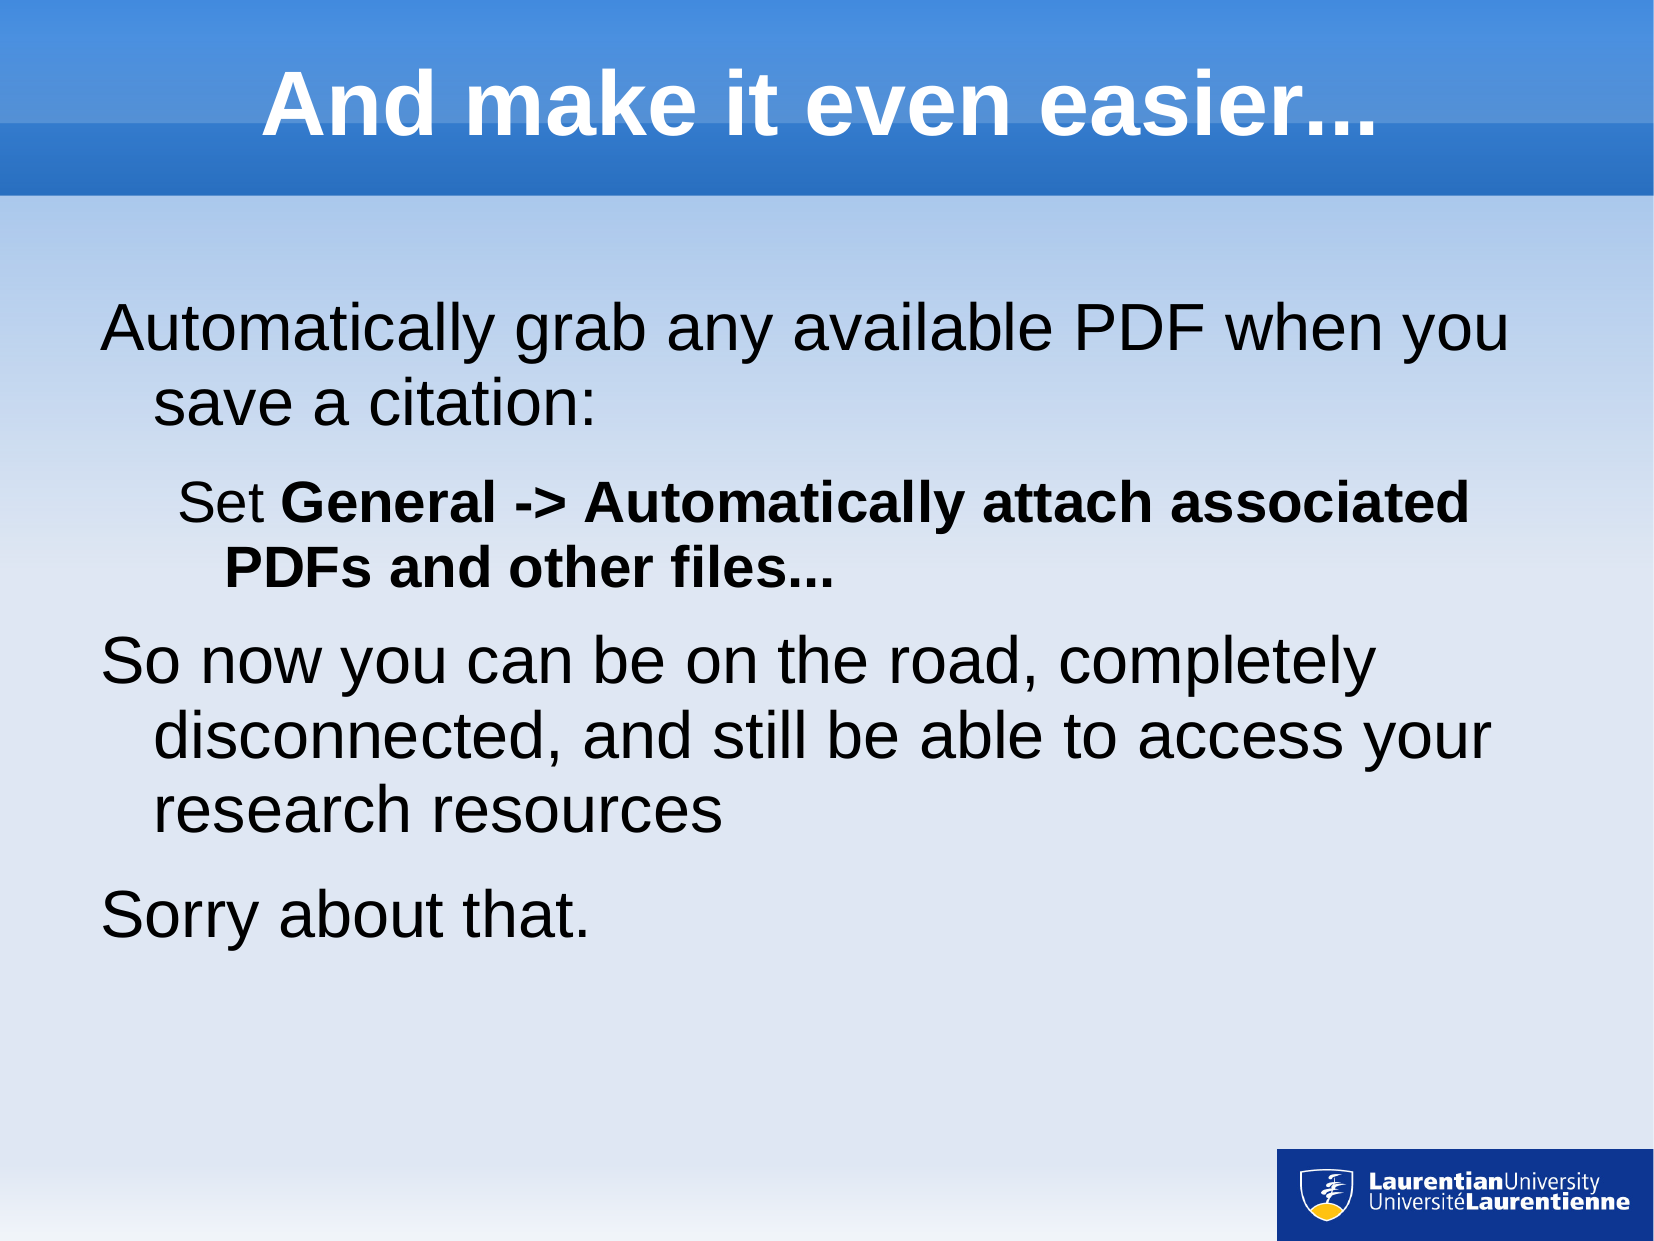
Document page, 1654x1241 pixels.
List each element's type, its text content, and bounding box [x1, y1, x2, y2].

list Automatically grab any available PDF when you save a citation: Set General -> Automatically attach associated PDFs and other files... So now you can be on the road, completely disconnected, and still be able to access your research resources Sorry about that. [82, 290, 1571, 1109]
title And make it even easier... [76, 0, 1565, 208]
picture [0, 0, 1654, 1241]
